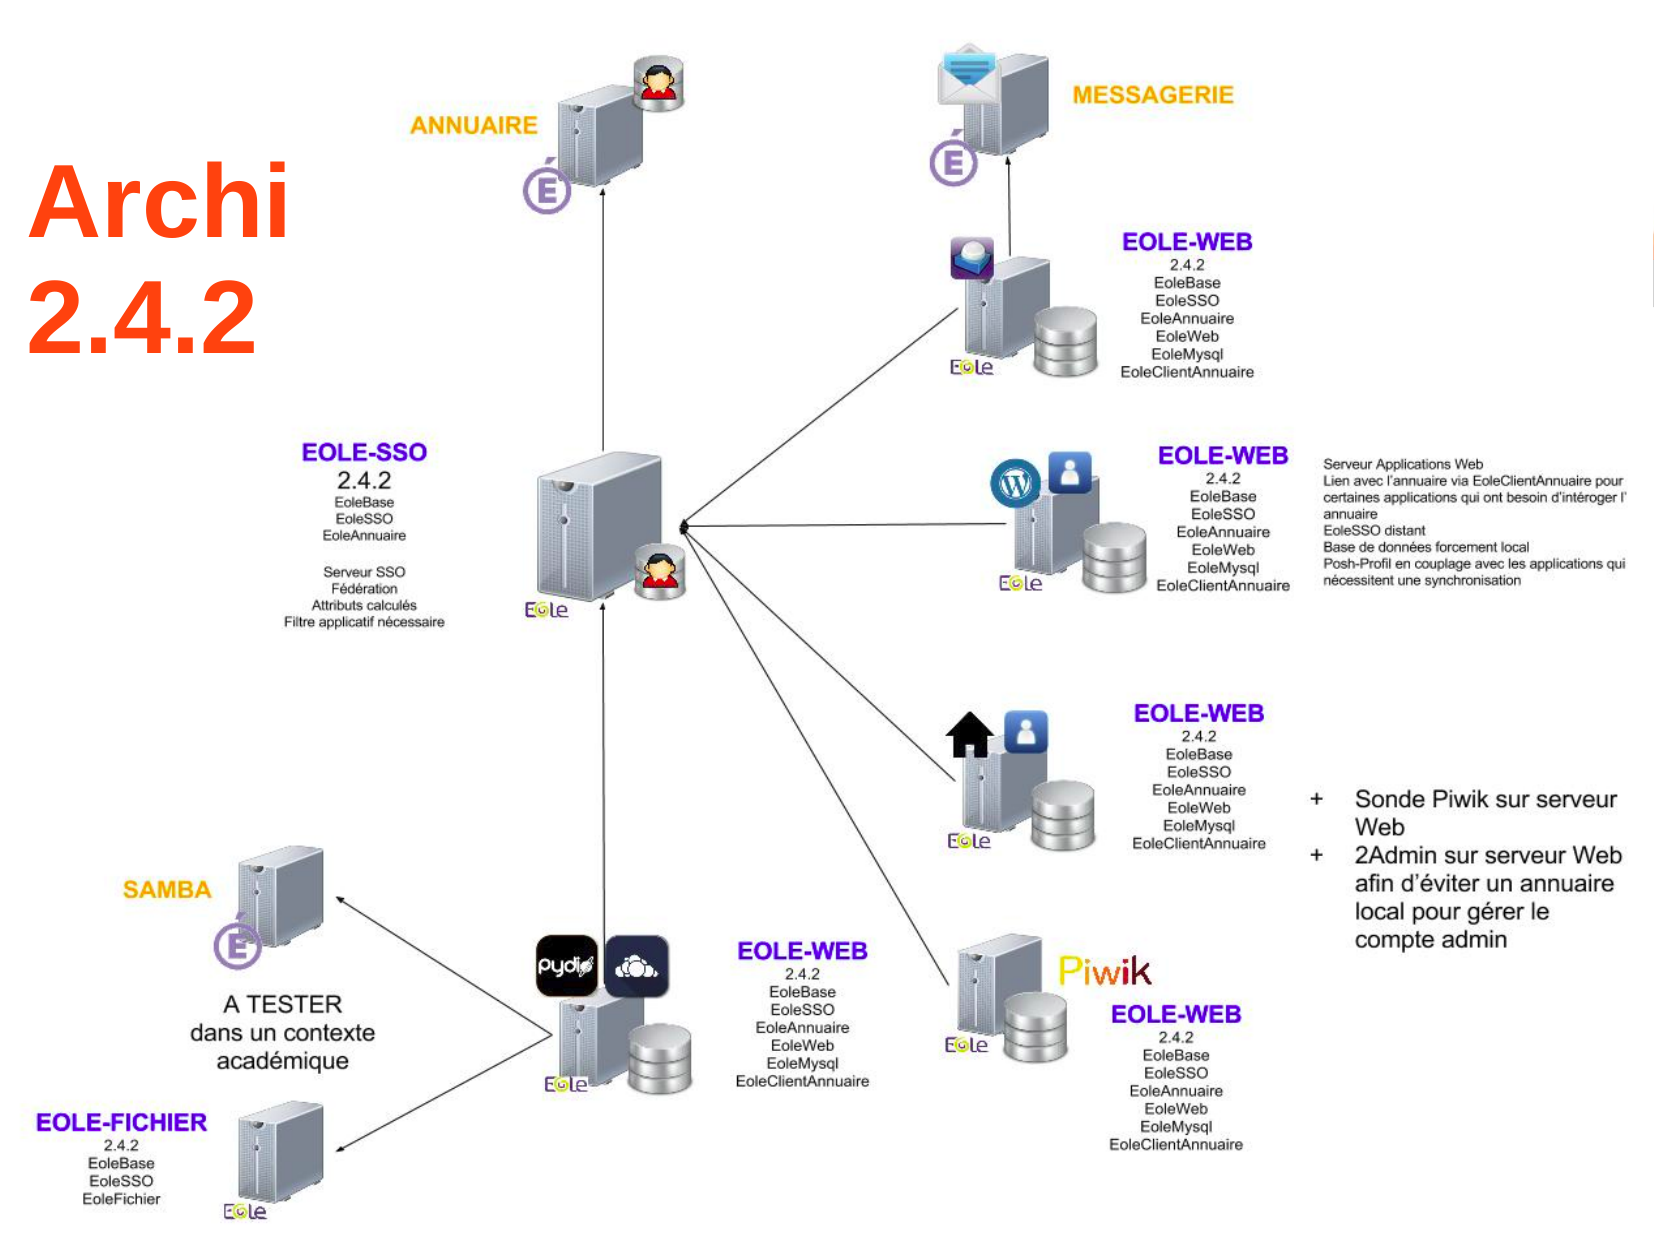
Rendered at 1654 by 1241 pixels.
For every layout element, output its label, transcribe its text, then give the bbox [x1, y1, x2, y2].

text_box Archi 2.4.2 [11, 135, 674, 396]
picture [0, 0, 1654, 1241]
